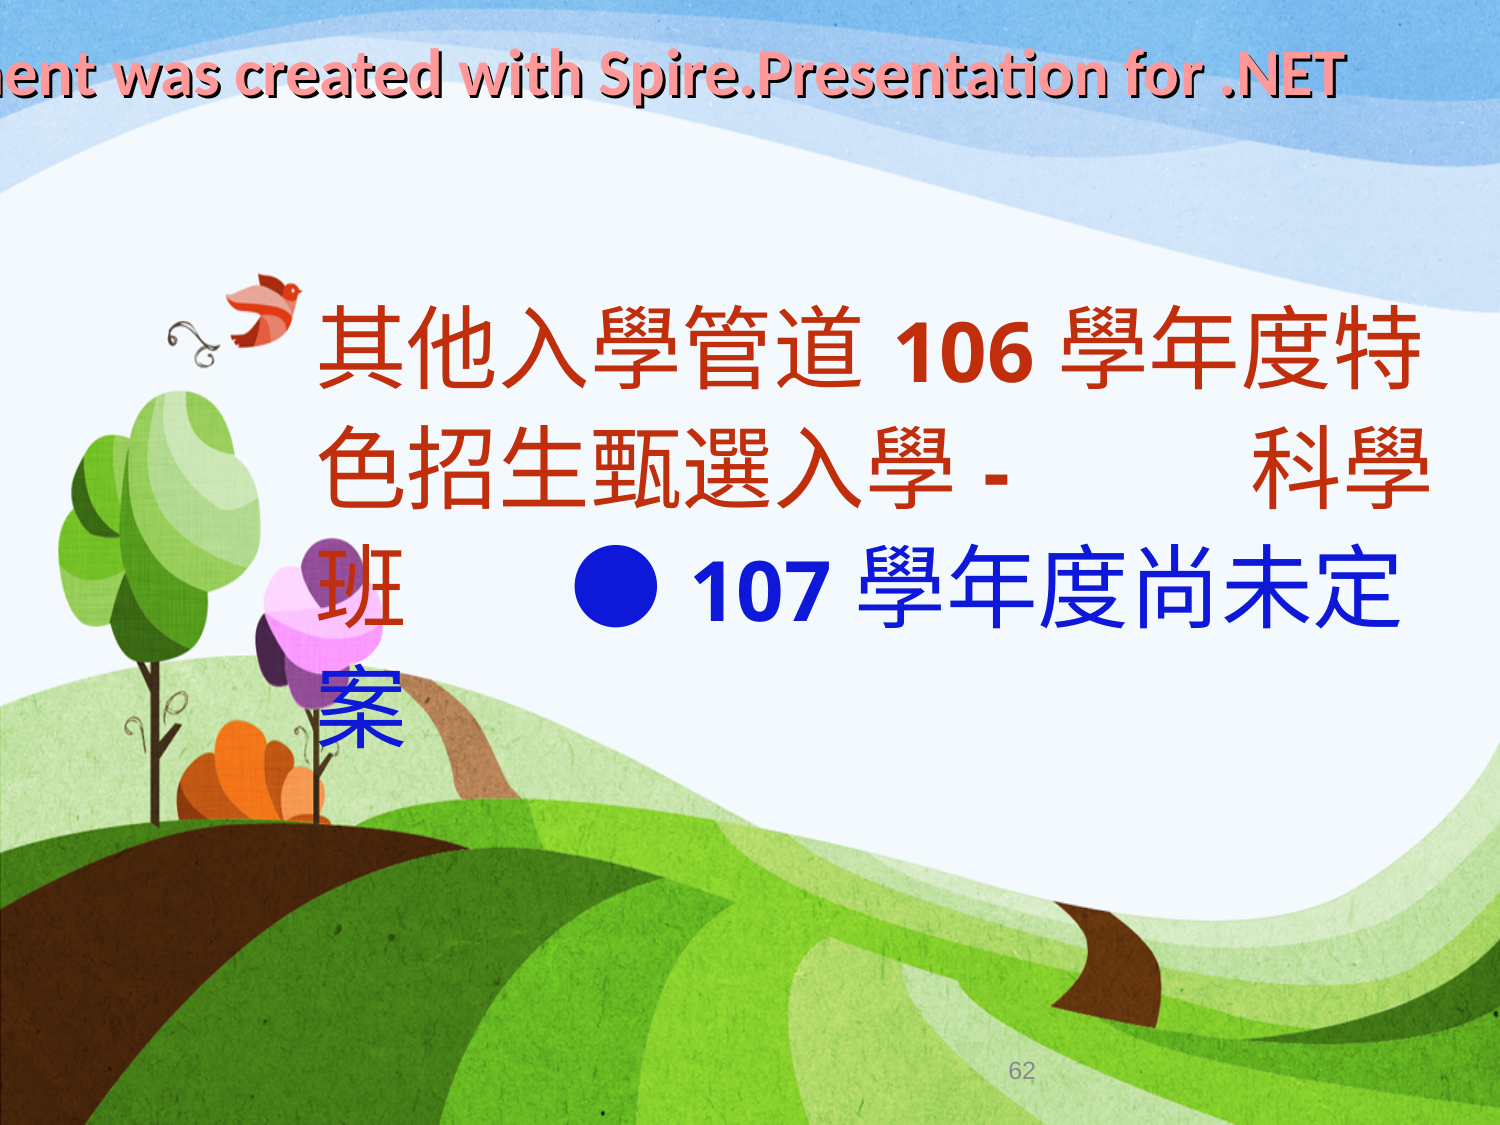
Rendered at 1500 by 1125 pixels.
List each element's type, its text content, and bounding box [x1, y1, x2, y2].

text_box 62 [993, 1041, 1257, 1100]
title 其他入學管道106學年度特色招生甄選入學- 科學班 ●107學年度尚未定案 [300, 254, 1498, 773]
picture [0, 0, 1500, 1125]
